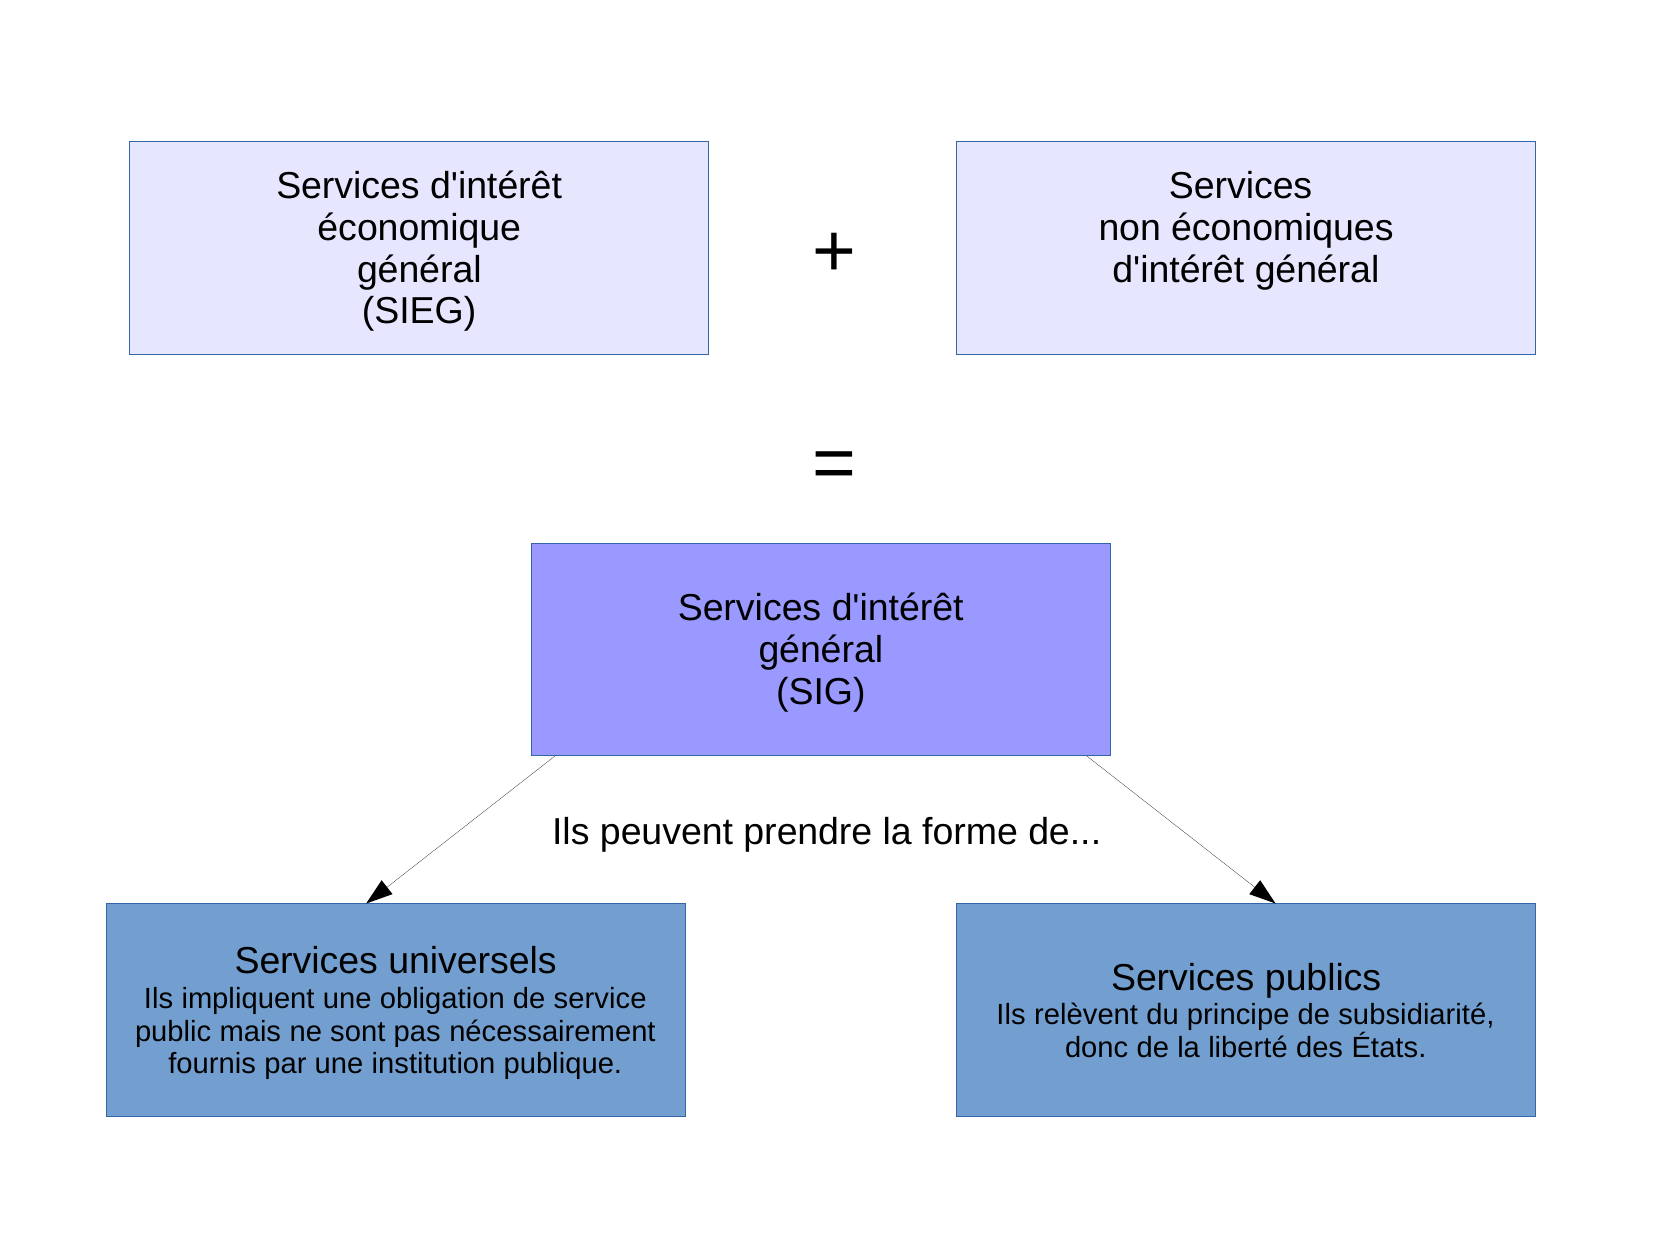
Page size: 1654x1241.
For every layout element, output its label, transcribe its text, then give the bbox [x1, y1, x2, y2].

text_box Services d'intérêt général (SIG) [531, 543, 1111, 756]
text_box = [797, 413, 871, 512]
text_box Services universels Ils impliquent une obligation de service public mais ne sont pas nécessairement fournis par une institution publique. [106, 903, 686, 1117]
text_box Services d'intérêt économique général (SIEG) [129, 141, 709, 355]
text_box Services non économiques d'intérêt général [956, 141, 1536, 355]
text_box Ils peuvent prendre la forme de... [537, 803, 1118, 860]
text_box + [797, 200, 871, 300]
text_box Services publics Ils relèvent du principe de subsidiarité, donc de la liberté des États. [956, 903, 1536, 1117]
